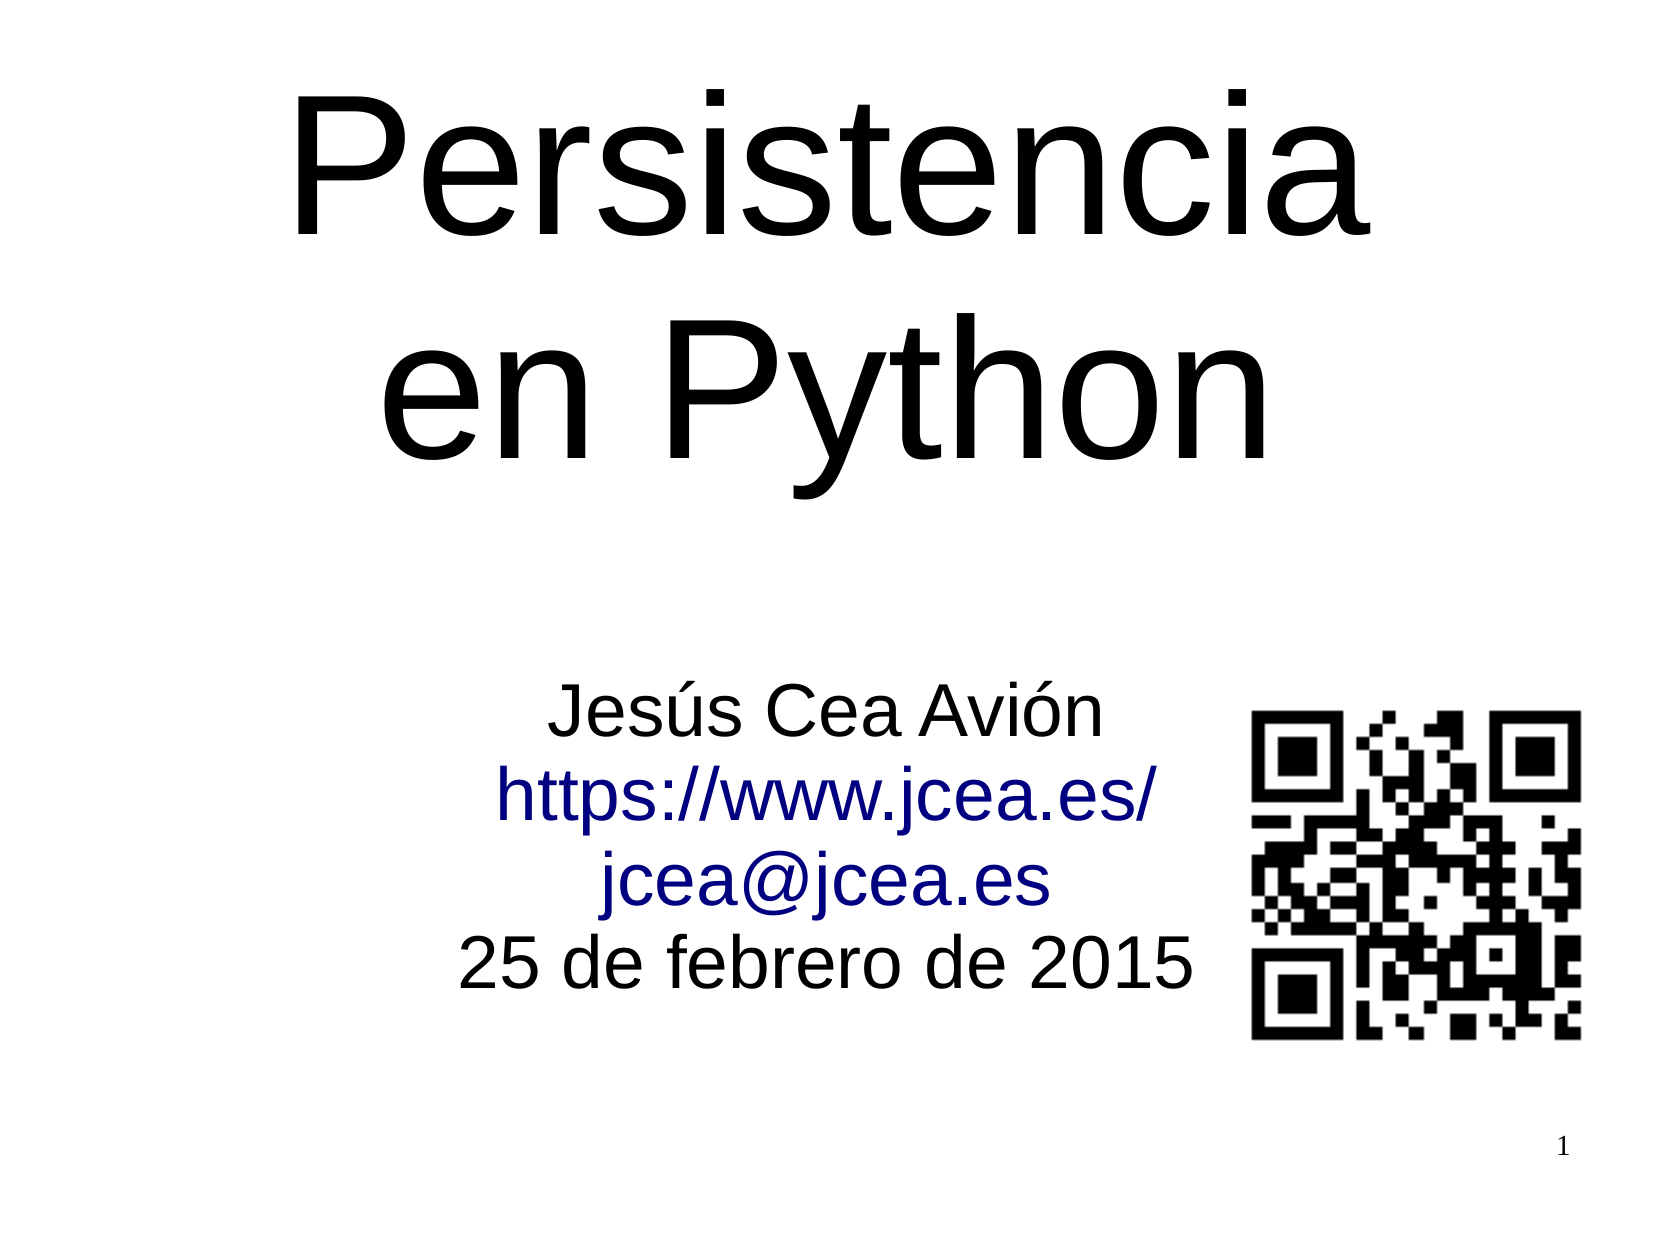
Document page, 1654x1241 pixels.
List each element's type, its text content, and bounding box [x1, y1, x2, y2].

picture [1200, 659, 1636, 1096]
subtitle Persistencia en Python Jesús Cea Avión https://www.jcea.es/ jcea@jcea.es 25 de febrero de 2015 [82, 49, 1571, 1010]
